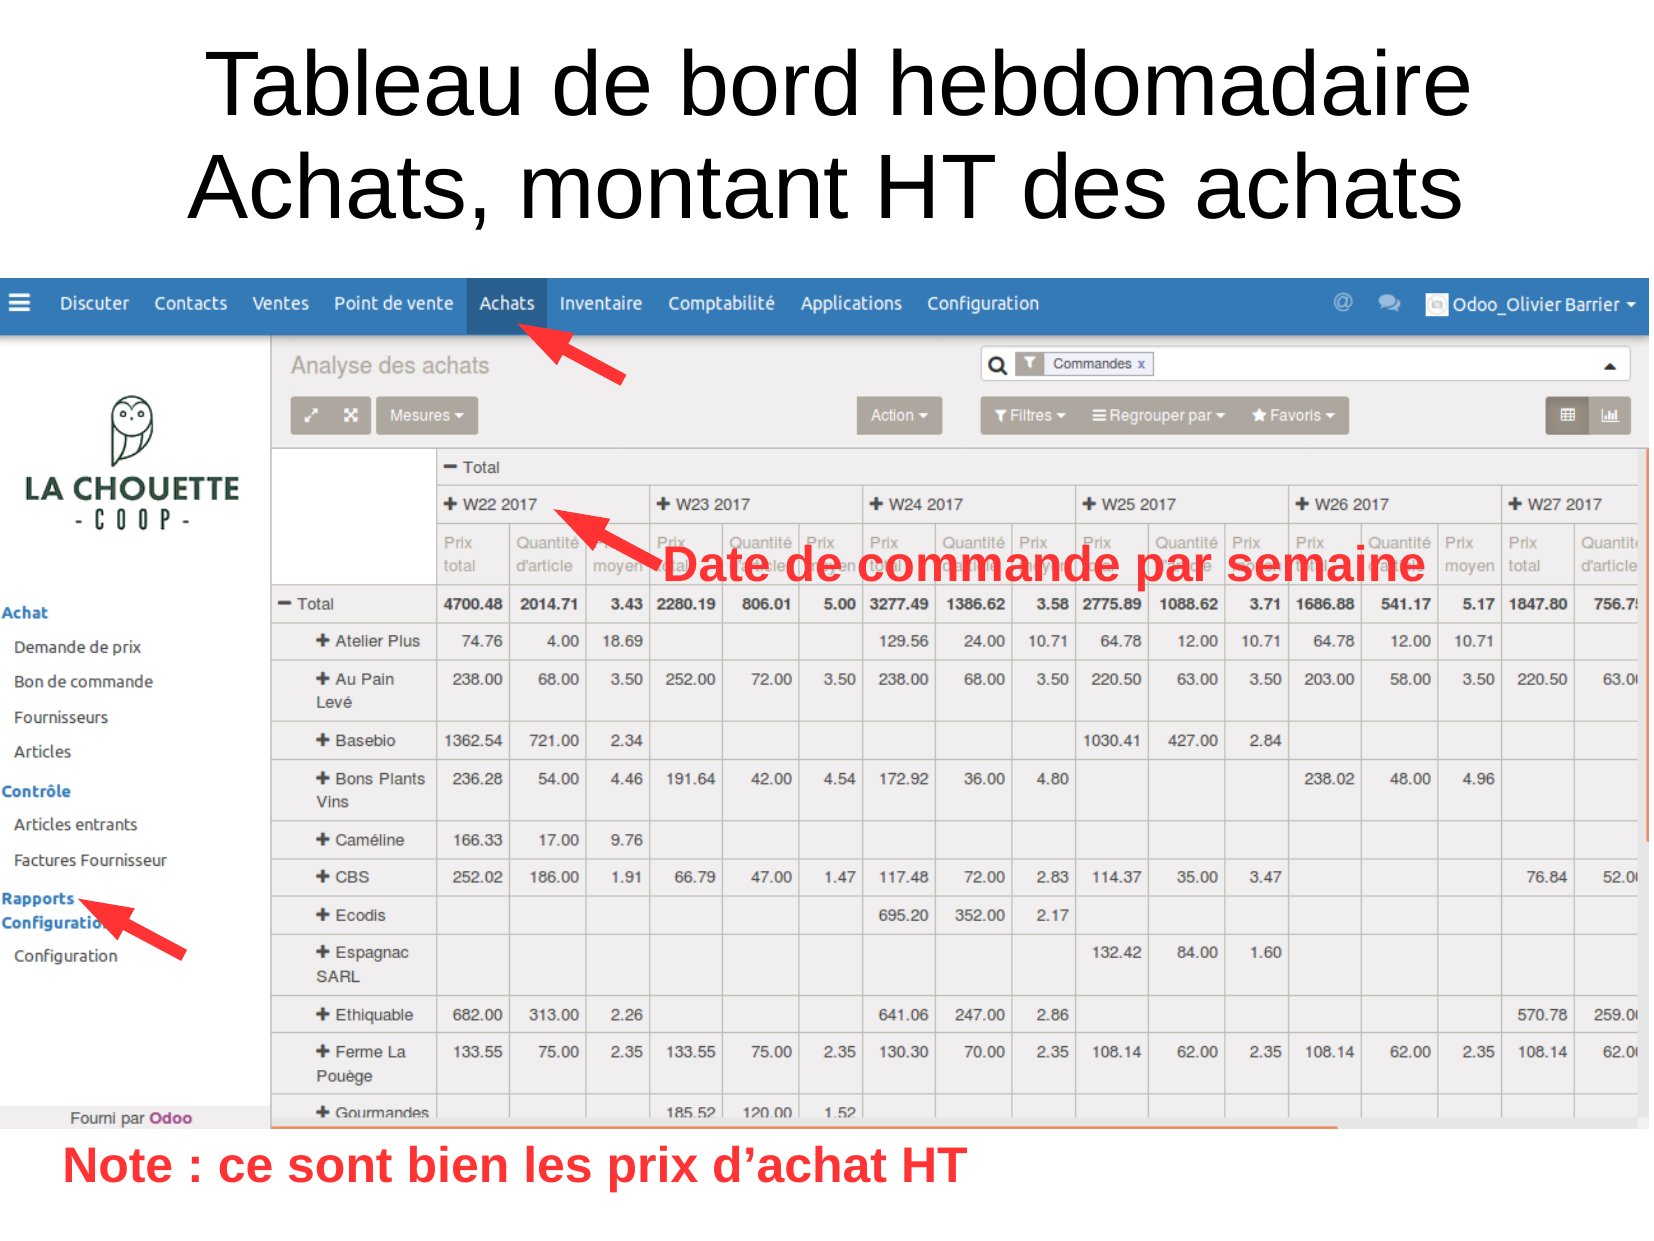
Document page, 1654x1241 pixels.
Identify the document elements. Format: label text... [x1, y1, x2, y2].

text_box Date de commande par semaine [647, 529, 1493, 623]
title Tableau de bord hebdomadaire Achats, montant HT des achats [82, 31, 1571, 239]
picture [0, 278, 1649, 1129]
text_box Note : ce sont bien les prix d’achat HT [47, 1129, 1617, 1228]
